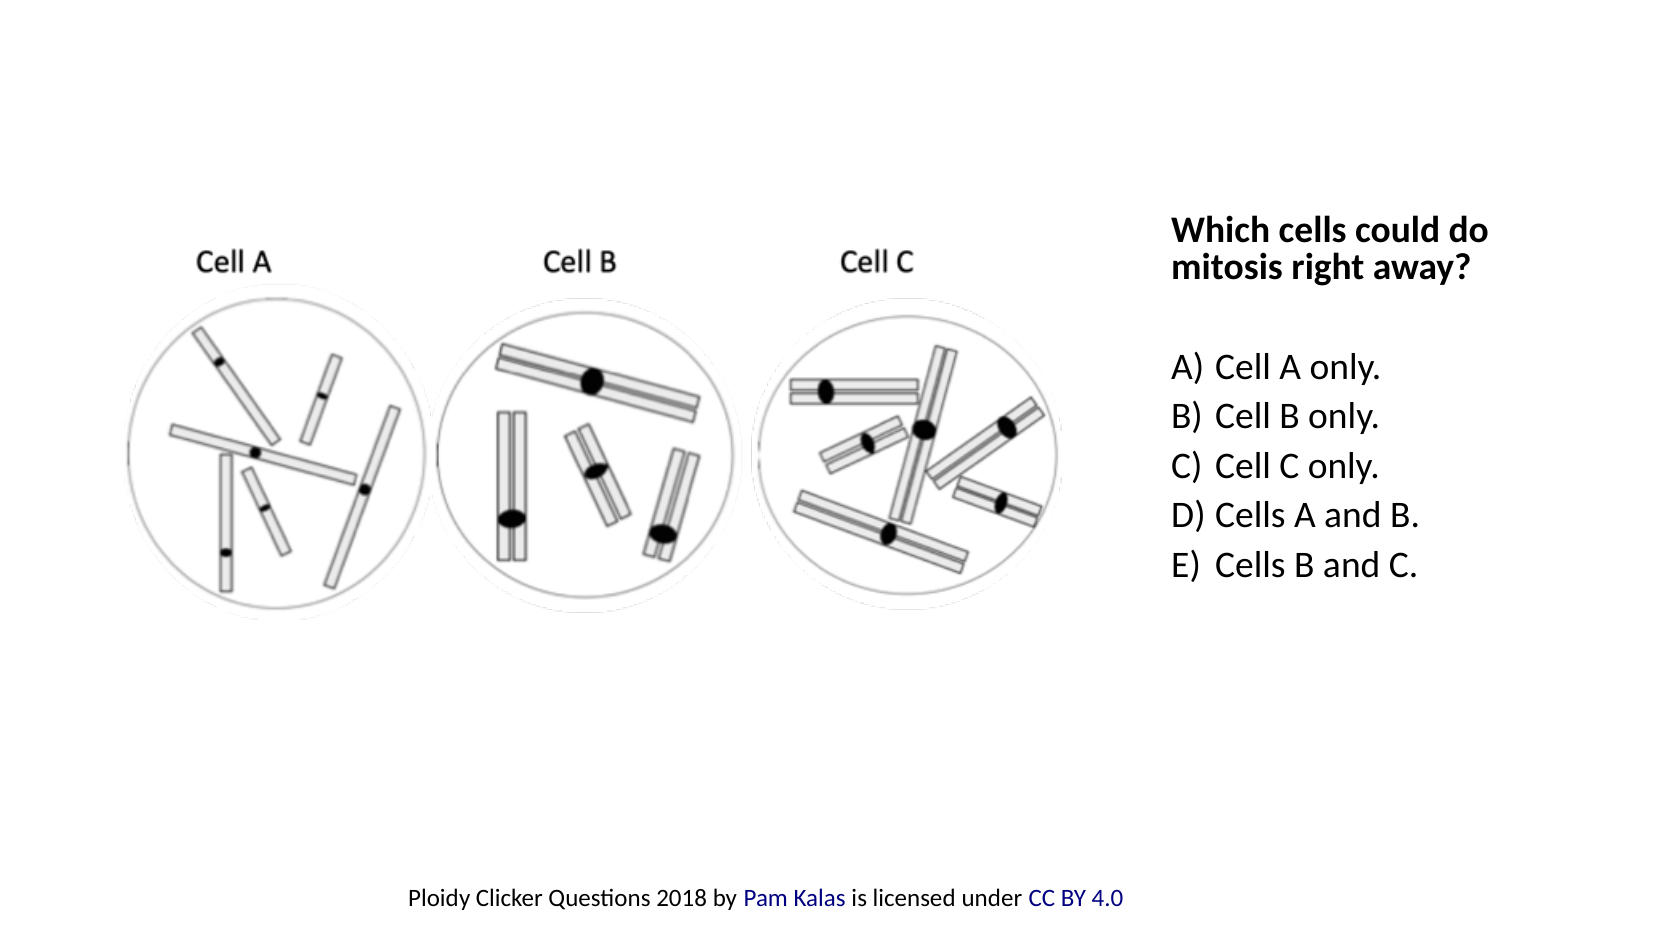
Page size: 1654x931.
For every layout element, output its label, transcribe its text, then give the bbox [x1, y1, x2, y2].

text_box Ploidy Clicker Questions 2018 by Pam Kalas is licensed under CC BY 4.0 [393, 879, 1145, 926]
picture [123, 233, 1063, 621]
text_box Which cells could do mitosis right away? Cell A only. Cell B only. Cell C only. Cells A and B. Cells B and C. [1156, 206, 1595, 717]
